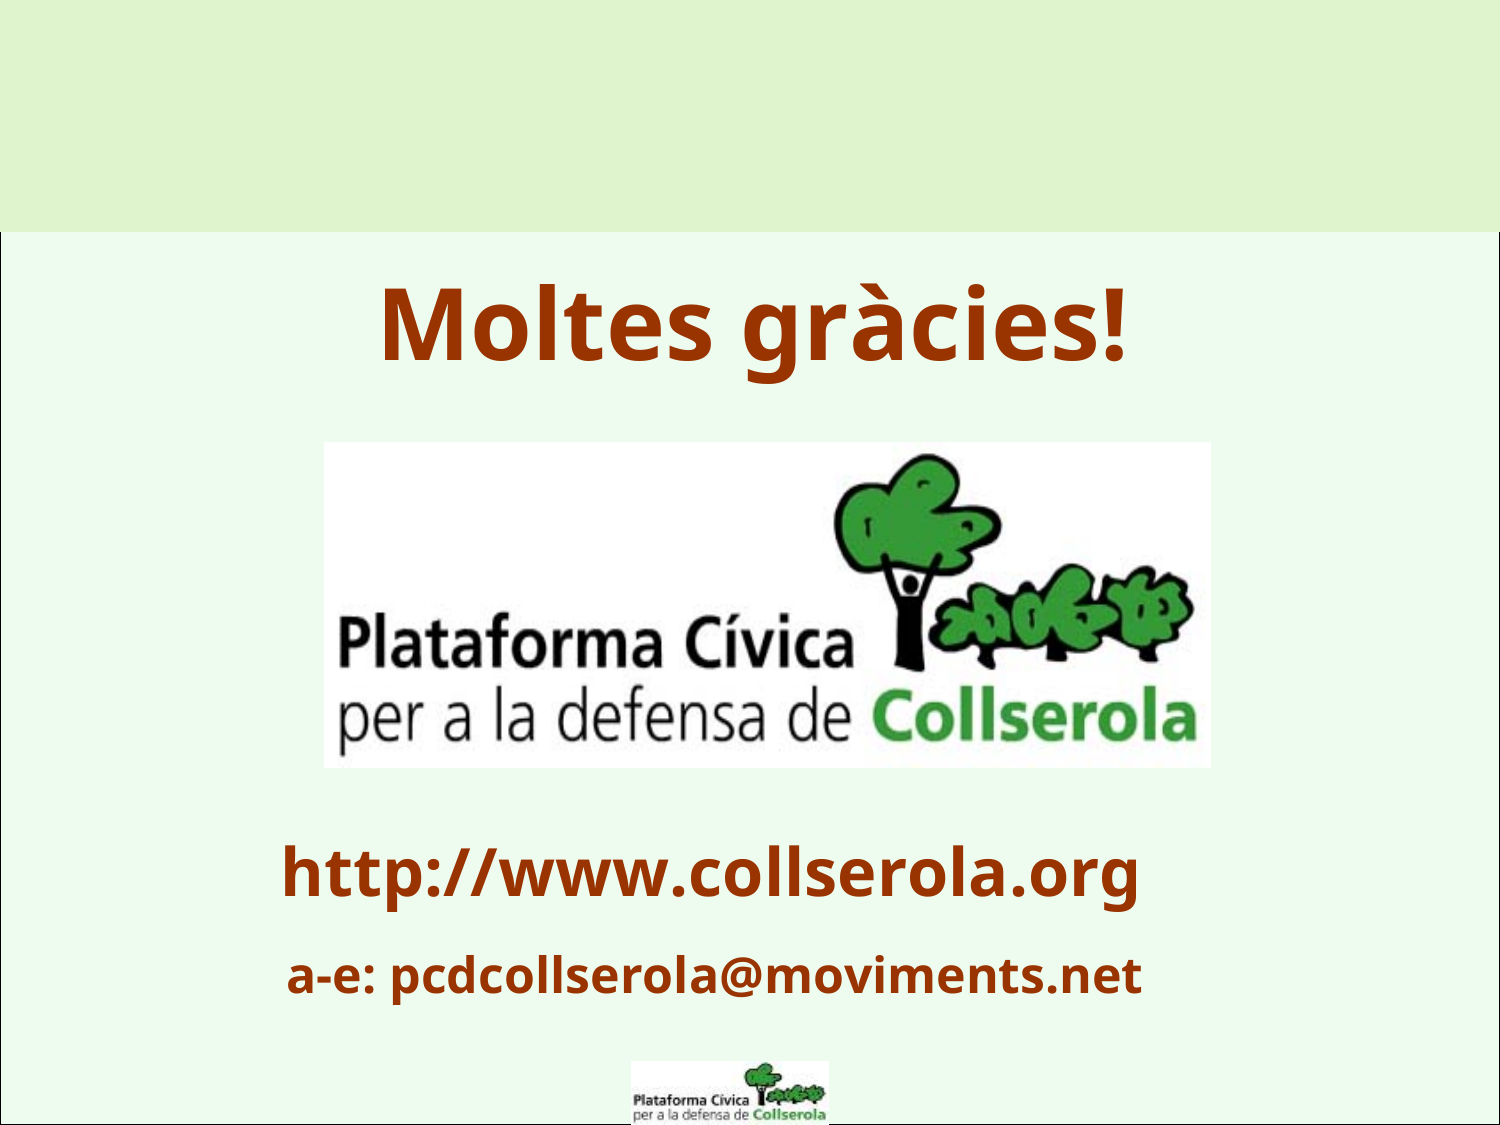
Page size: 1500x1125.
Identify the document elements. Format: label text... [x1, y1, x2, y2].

picture [324, 442, 1211, 768]
picture [631, 1061, 829, 1125]
text_box a-e: pcdcollserola@moviments.net [271, 938, 1276, 1013]
text_box Moltes gràcies! [147, 216, 1359, 388]
text_box http://www.collserola.org [265, 826, 1276, 920]
